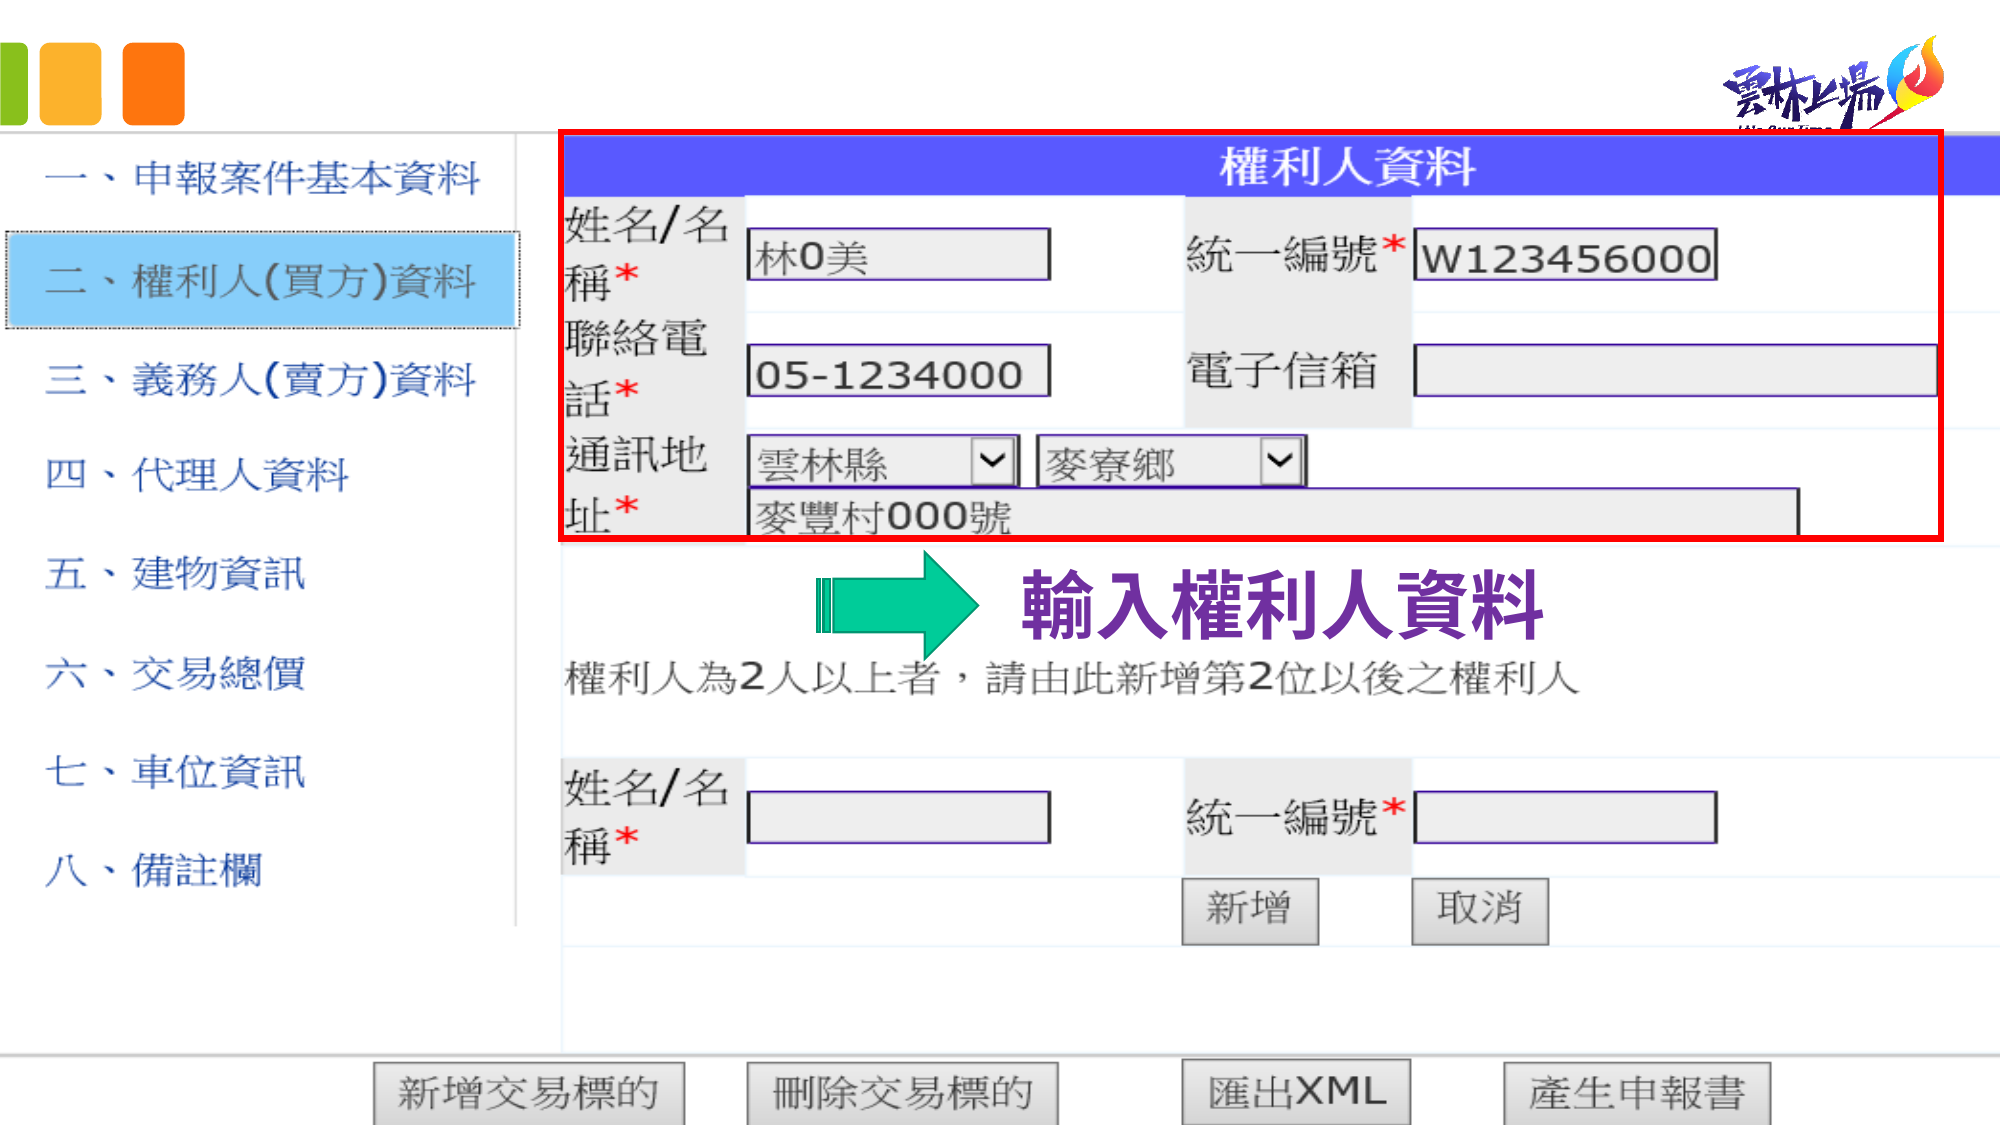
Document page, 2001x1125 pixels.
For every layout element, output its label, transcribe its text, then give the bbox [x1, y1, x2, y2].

picture [564, 135, 1938, 535]
title 輸入權利人資料 [999, 525, 1628, 659]
picture [0, 29, 2000, 1125]
